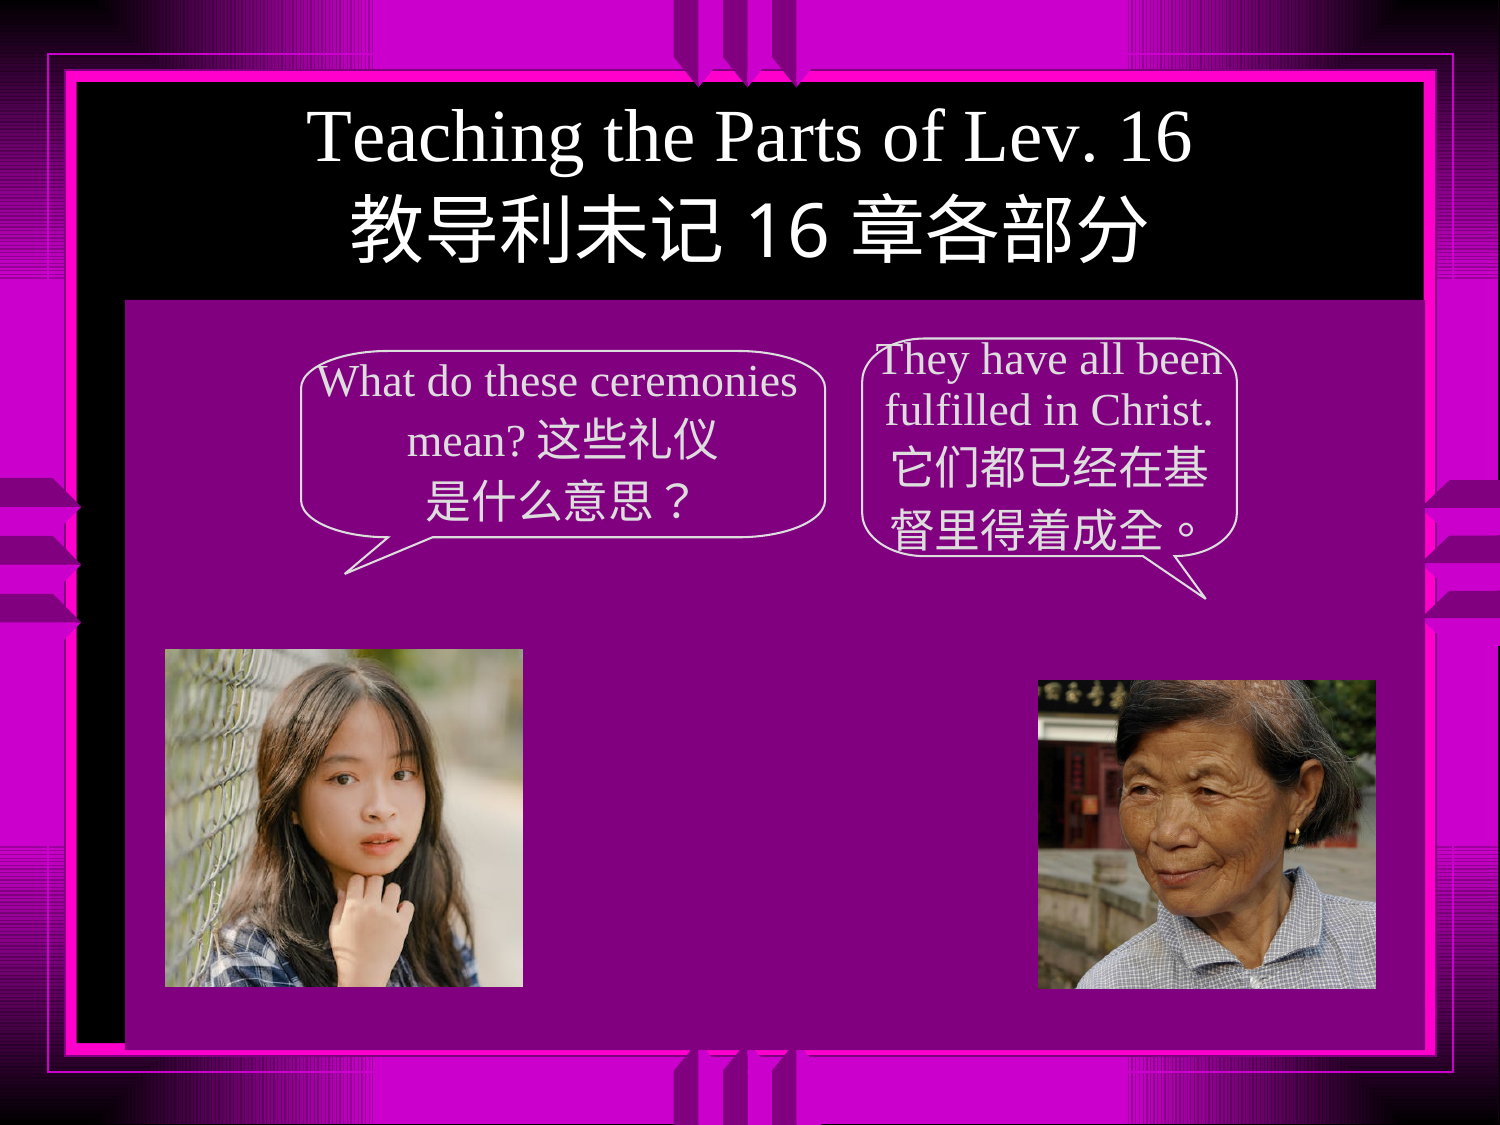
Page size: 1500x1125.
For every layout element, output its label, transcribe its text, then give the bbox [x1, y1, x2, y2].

title Teaching the Parts of Lev. 16 教导利未记16章各部分 [112, 99, 1388, 288]
text_box They have all been fulfilled in Christ. 它们都已经在基 督里得着成全。 [862, 338, 1237, 599]
text_box [124, 299, 1426, 1051]
text_box What do these ceremonies mean?这些礼仪 是什么意思？ [301, 350, 826, 574]
picture [165, 649, 523, 987]
picture [1038, 680, 1376, 989]
